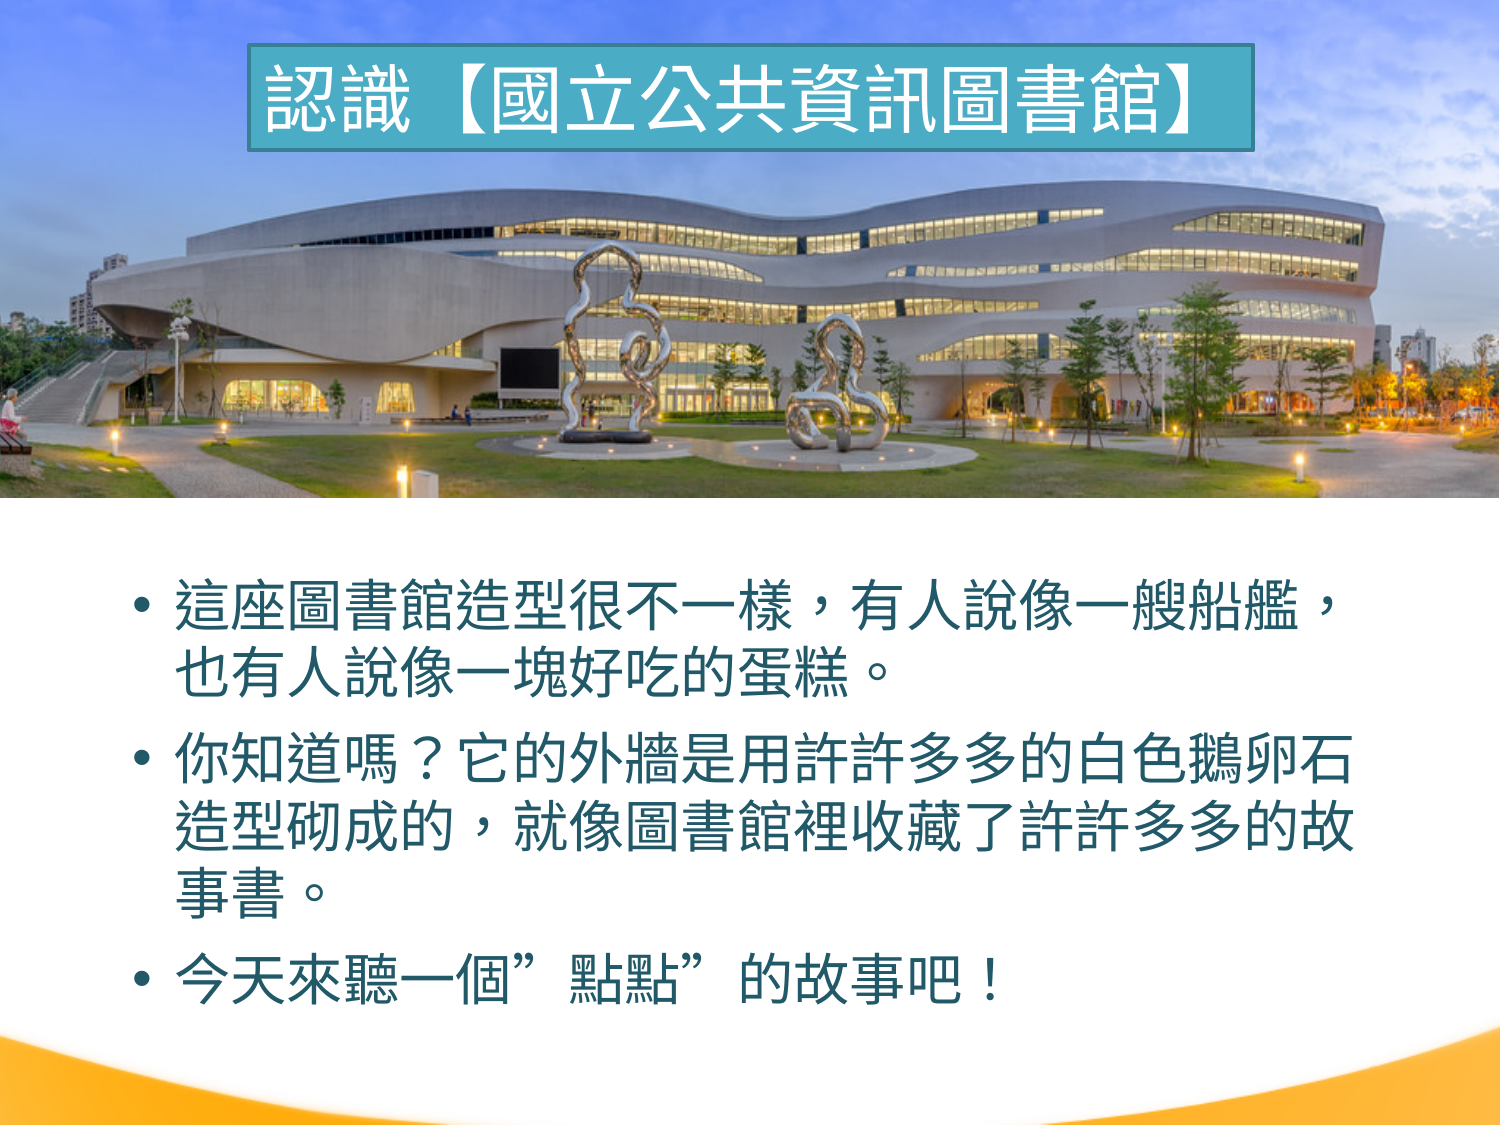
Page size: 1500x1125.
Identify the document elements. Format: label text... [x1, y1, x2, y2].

text_box 認識【國立公共資訊圖書館】 [248, 45, 1254, 150]
picture [0, 0, 1500, 1125]
list 這座圖書館造型很不一樣，有人說像一艘船艦，也有人說像一塊好吃的蛋糕。 你知道嗎？它的外牆是用許許多多的白色鵝卵石造型砌成的，就像圖書館裡收藏了許許多多的故事書。 今天來聽一個”點點”的故事吧！ [117, 562, 1395, 1024]
